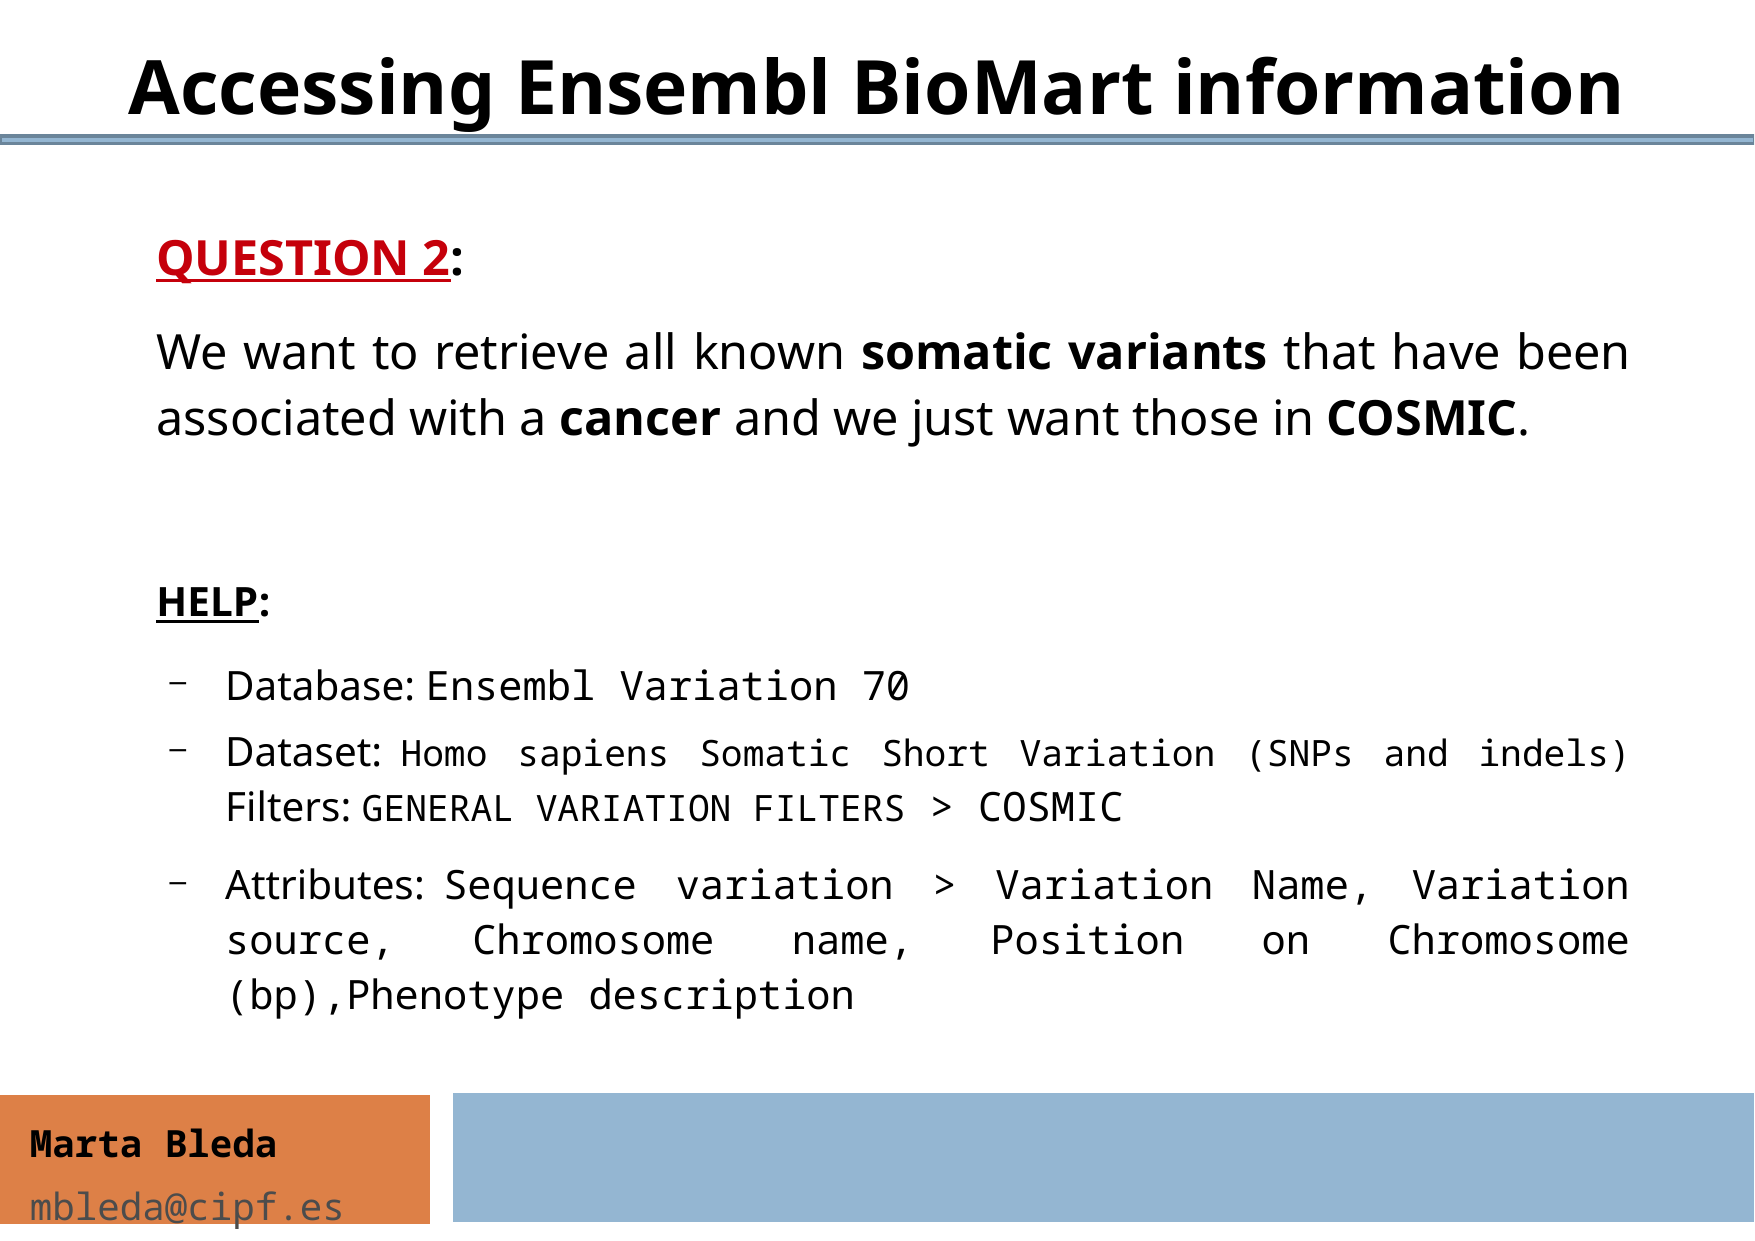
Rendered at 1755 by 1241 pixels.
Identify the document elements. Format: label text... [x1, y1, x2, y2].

text_box Marta Bleda mbleda@cipf.es [15, 1110, 406, 1213]
text_box Accessing Ensembl BioMart information [67, 27, 1688, 129]
list QUESTION 2: We want to retrieve all known somatic variants that have been associated with a cancer and we just want those in COSMIC. HELP: Database: Ensembl Variation 70 Dataset: Homo sapiens Somatic Short Variation (SNPs and indels) Filters: GENERAL VARIATION FILTERS > COSMIC Attributes: Sequence variation > Variation Name, Variation source, Chromosome name, Position on Chromosome (bp),Phenotype description [87, 223, 1632, 1034]
text_box [0, 136, 1754, 144]
